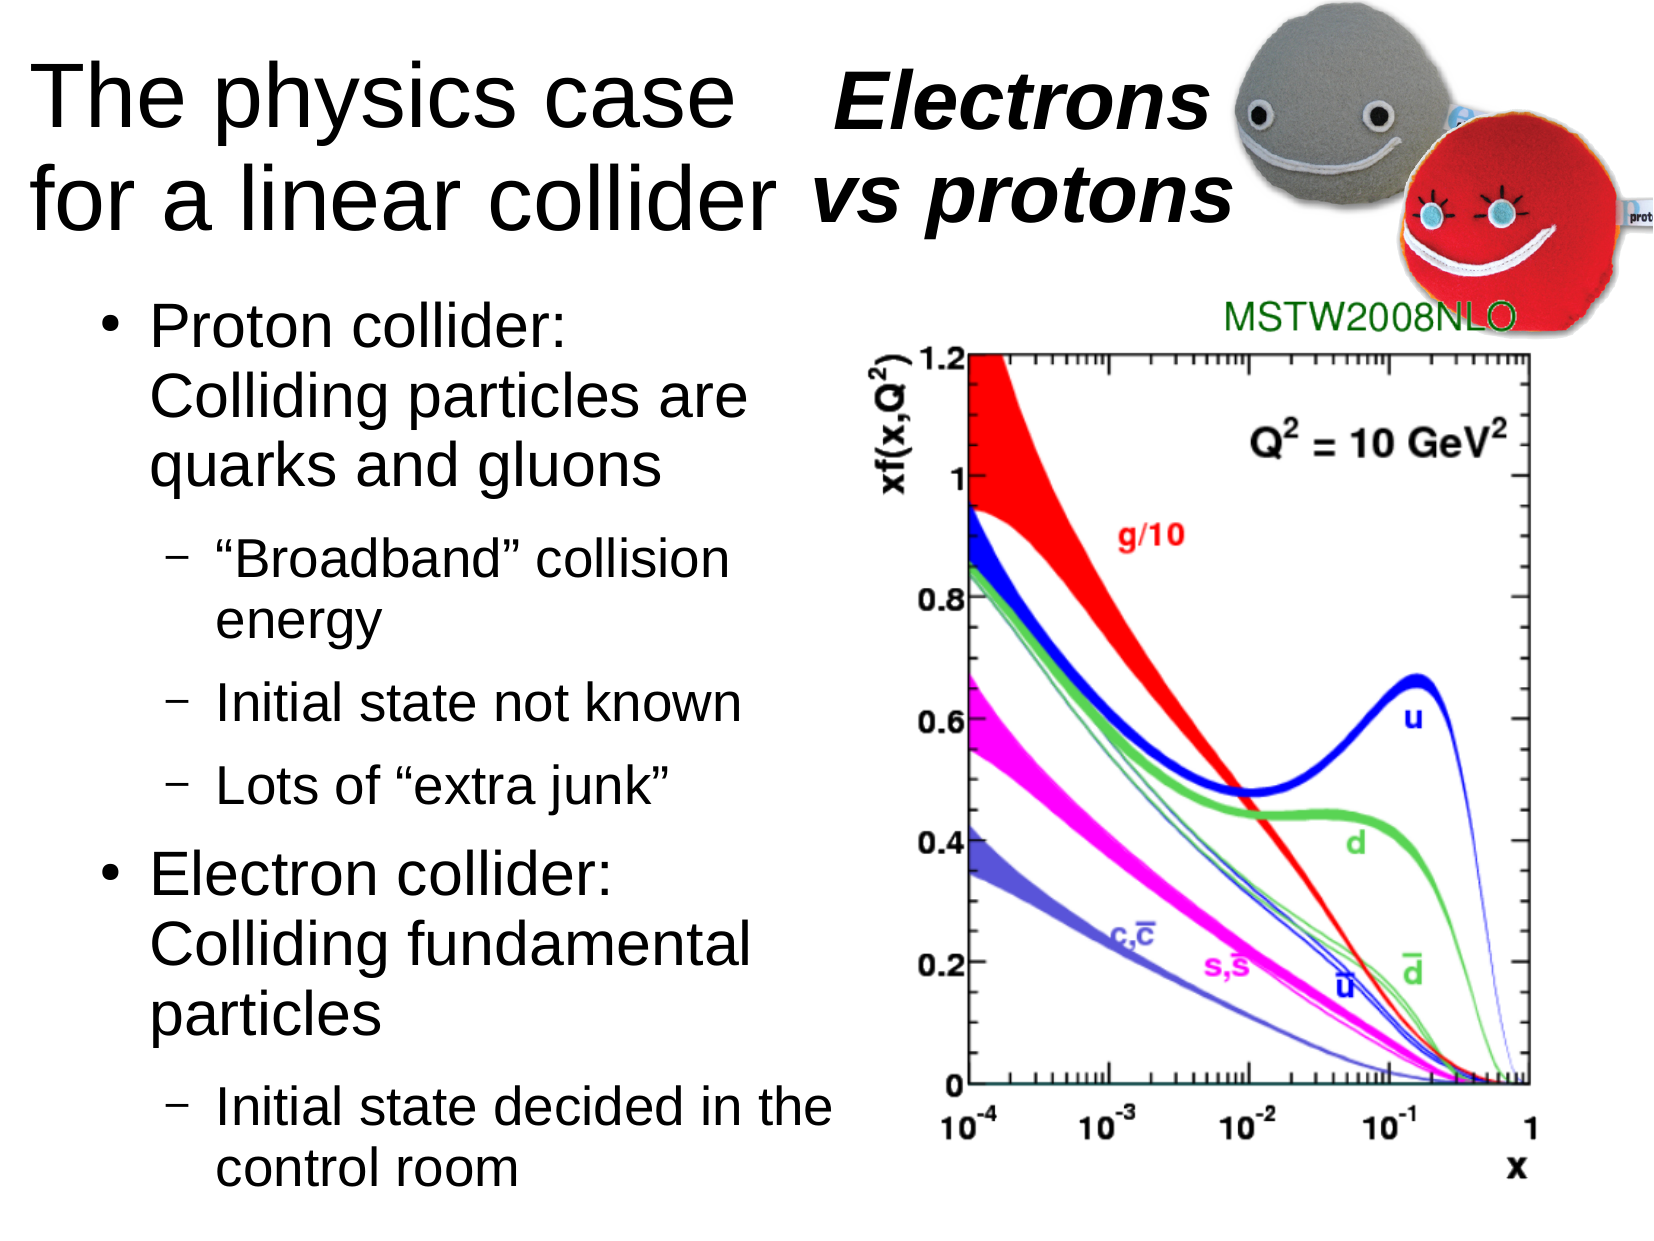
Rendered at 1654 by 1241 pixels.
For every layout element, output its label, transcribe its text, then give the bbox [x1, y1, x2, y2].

title The physics case for a linear collider [29, 43, 802, 251]
text_box Electrons vs protons [753, 46, 1294, 248]
list Proton collider: Colliding particles are quarks and gluons “Broadband” collision energy Initial state not known Lots of “extra junk” Electron collider: Colliding fundamental particles Initial state decided in the control room [82, 290, 832, 1201]
picture [832, 0, 1653, 1224]
